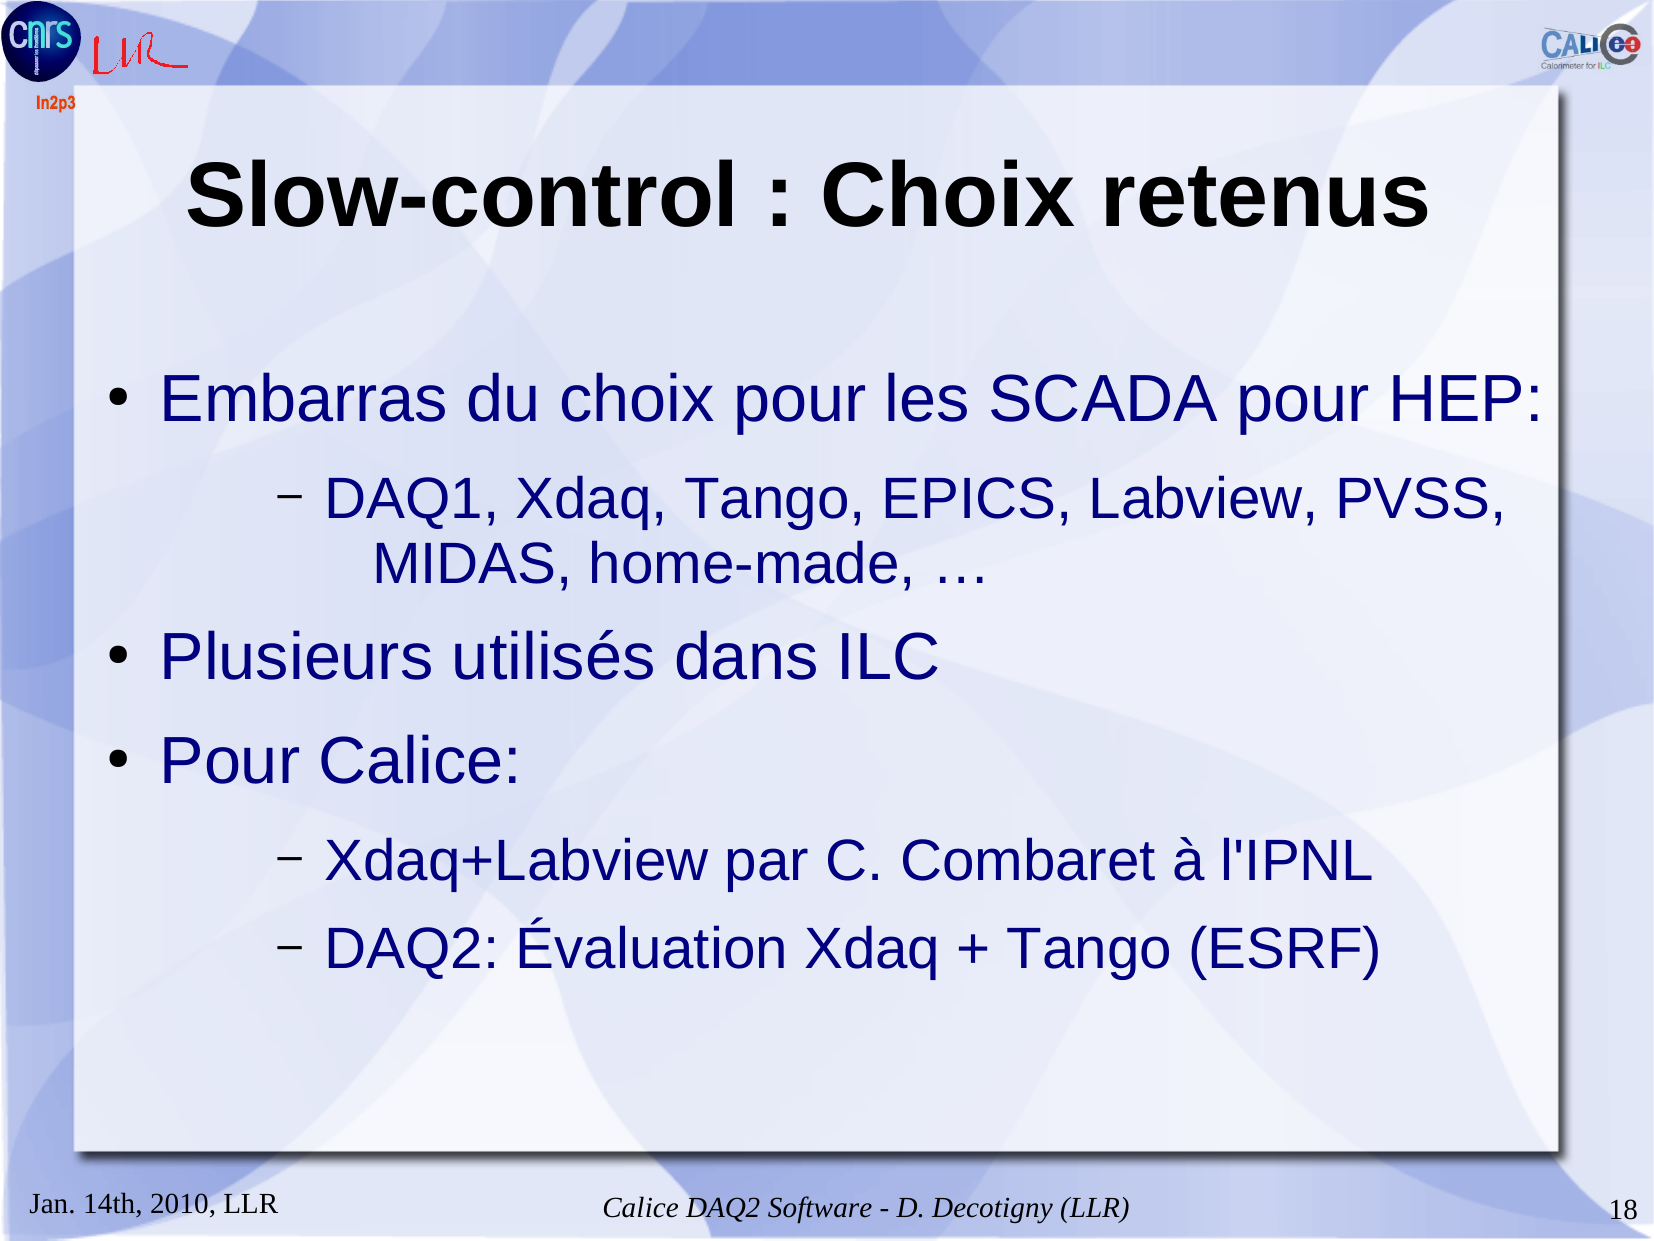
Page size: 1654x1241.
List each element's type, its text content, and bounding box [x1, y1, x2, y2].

picture [0, 0, 1654, 1241]
title Slow-control : Choix retenus [82, 90, 1536, 298]
list Embarras du choix pour les SCADA pour HEP: DAQ1, Xdaq, Tango, EPICS, Labview, PVSS, MIDAS, home-made, … Plusieurs utilisés dans ILC Pour Calice: Xdaq+Labview par C. Combaret à l'IPNL DAQ2: Évaluation Xdaq + Tango (ESRF) [88, 361, 1569, 1221]
